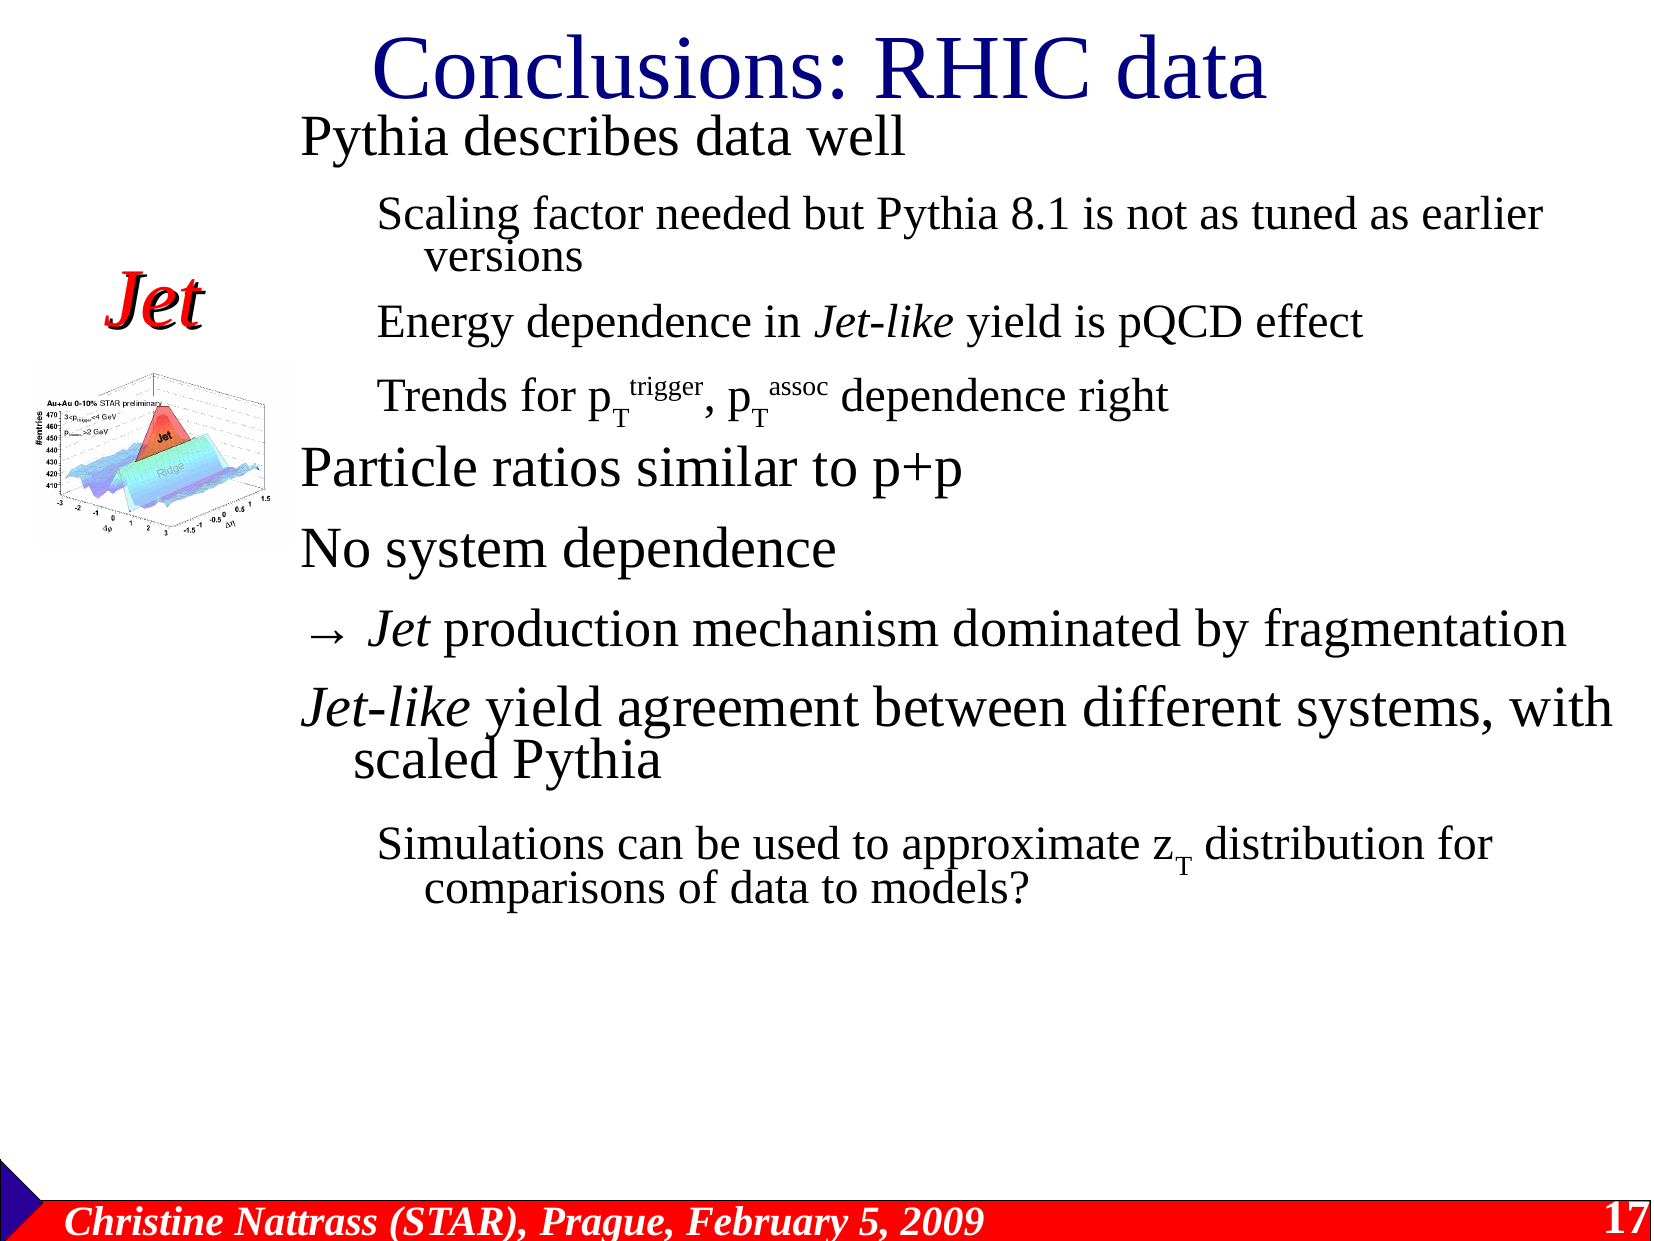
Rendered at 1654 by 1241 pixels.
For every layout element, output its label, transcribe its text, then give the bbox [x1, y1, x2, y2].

title Conclusions: RHIC data [76, 0, 1565, 135]
text_box Jet [39, 244, 265, 352]
picture [35, 354, 291, 547]
text_box 17 [1552, 1183, 1654, 1241]
list Pythia describes data well Scaling factor needed but Pythia 8.1 is not as tuned as earlier versions Energy dependence in Jet-like yield is pQCD effect Trends for pTtrigger, pTassoc dependence right Particle ratios similar to p+p No system dependence → Jet production mechanism dominated by fragmentation Jet-like yield agreement between different systems, with scaled Pythia Simulations can be used to approximate zT distribution for comparisons of data to models? [282, 113, 1654, 926]
